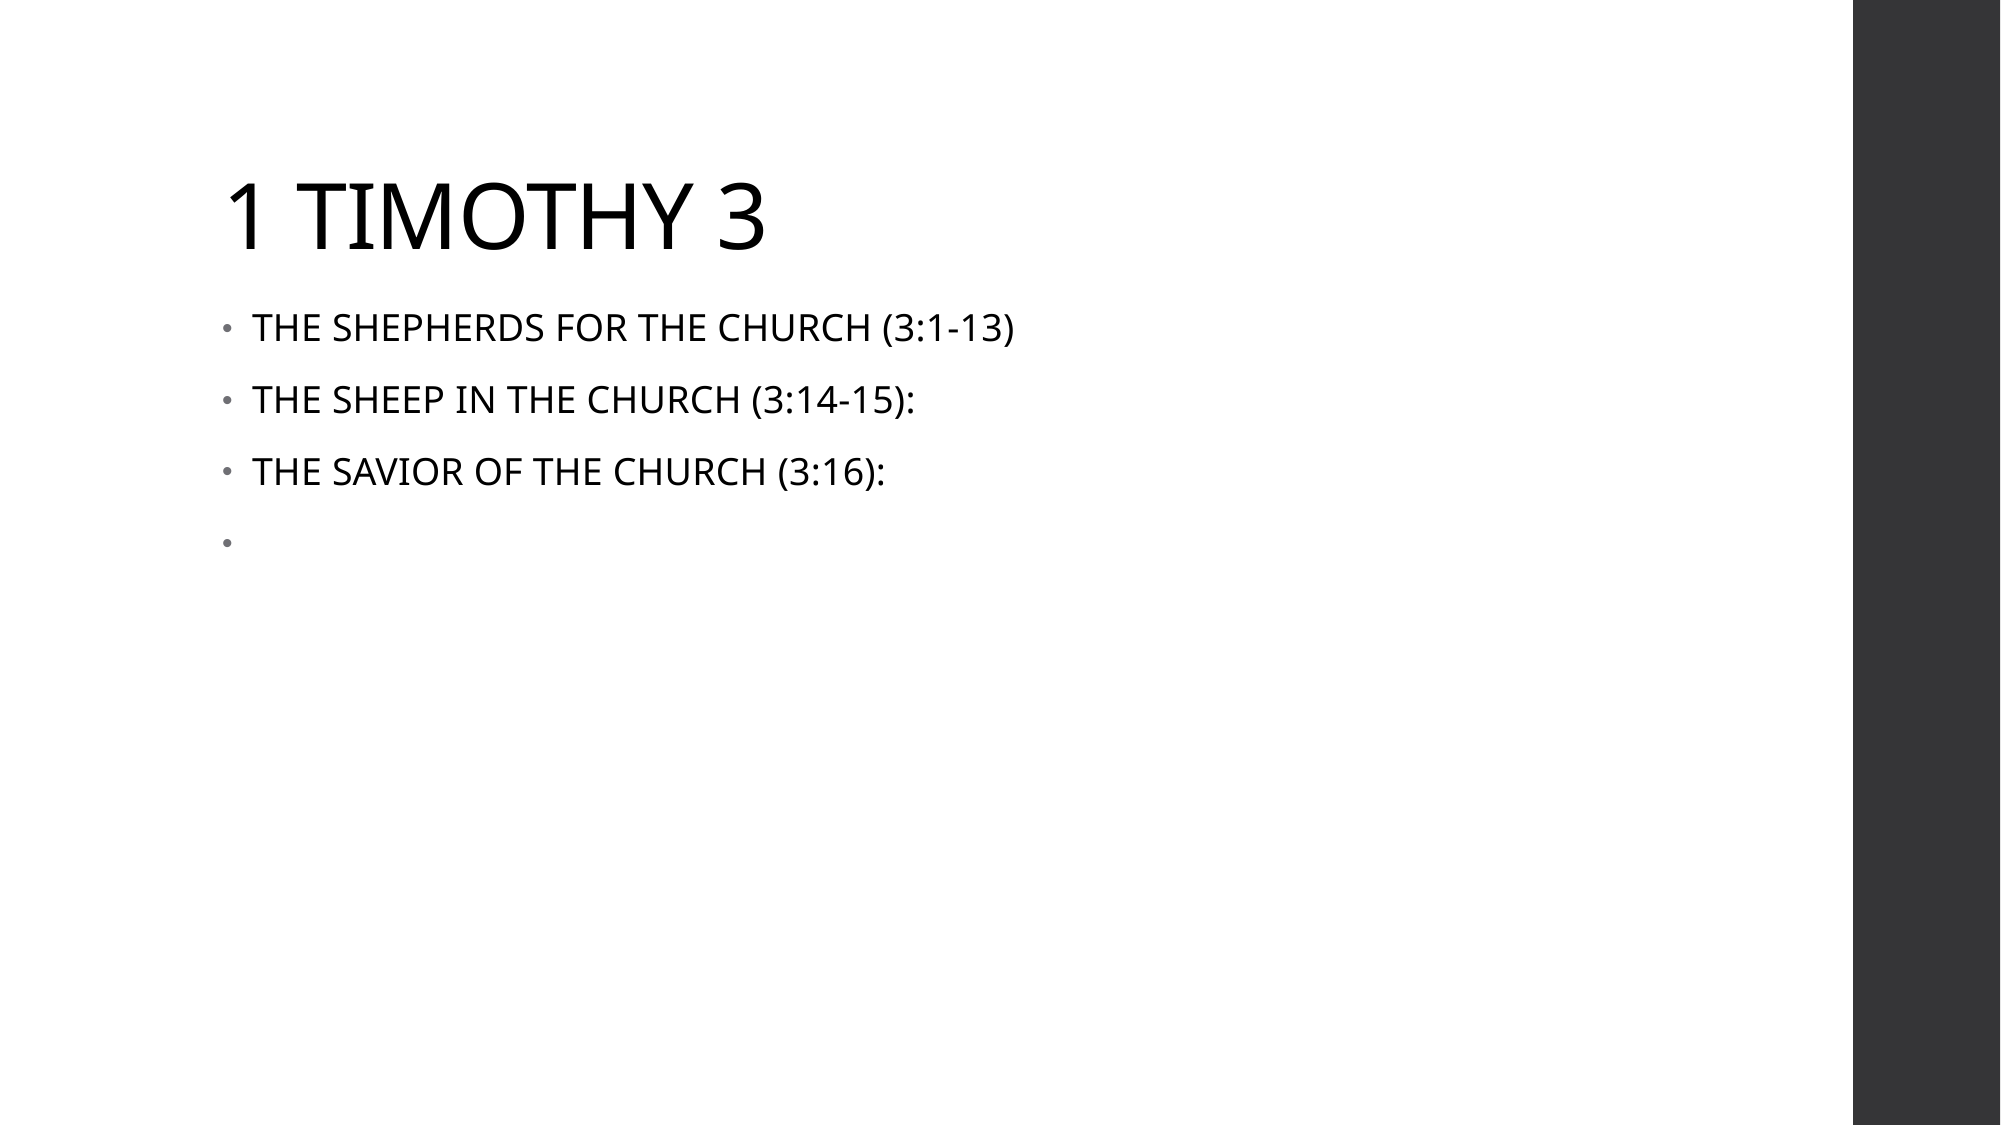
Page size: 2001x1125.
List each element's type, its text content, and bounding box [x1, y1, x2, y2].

title 1 TIMOTHY 3 [206, 60, 1797, 278]
list THE SHEPHERDS FOR THE CHURCH (3:1-13) THE SHEEP IN THE CHURCH (3:14-15): THE SAVIOR OF THE CHURCH (3:16): [206, 299, 1617, 1014]
